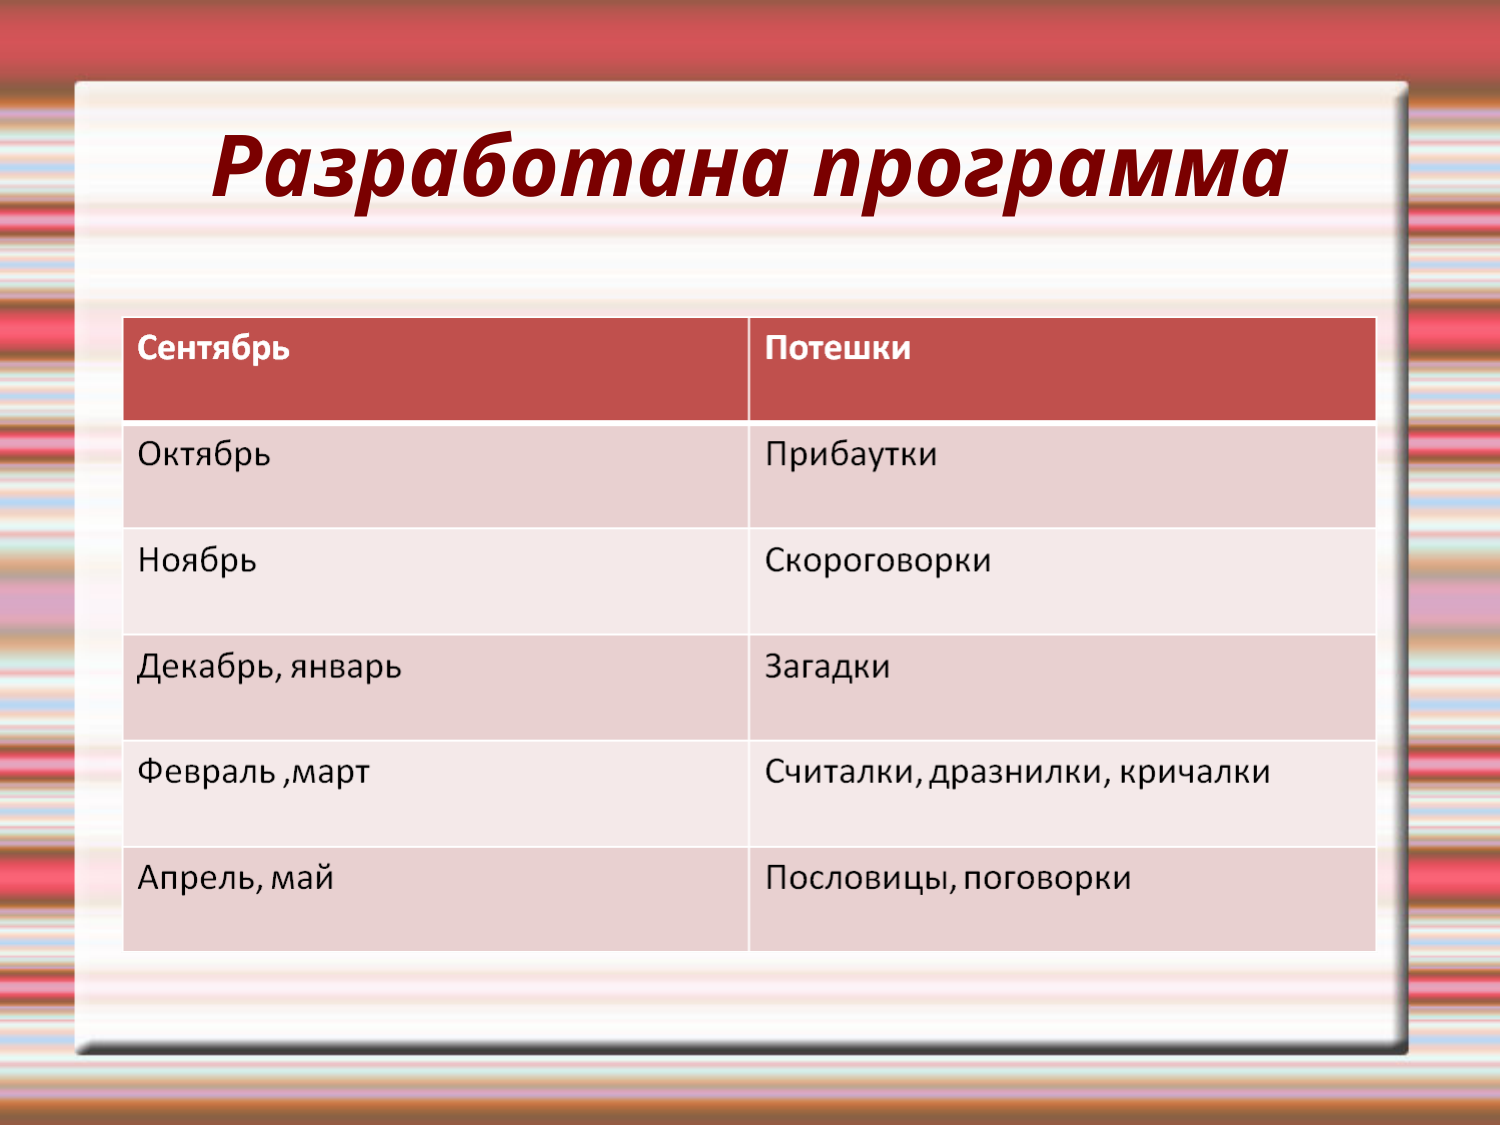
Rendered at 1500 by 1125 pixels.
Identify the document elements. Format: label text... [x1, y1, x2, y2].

title Разработана программа [110, 104, 1392, 292]
picture [110, 306, 1388, 965]
